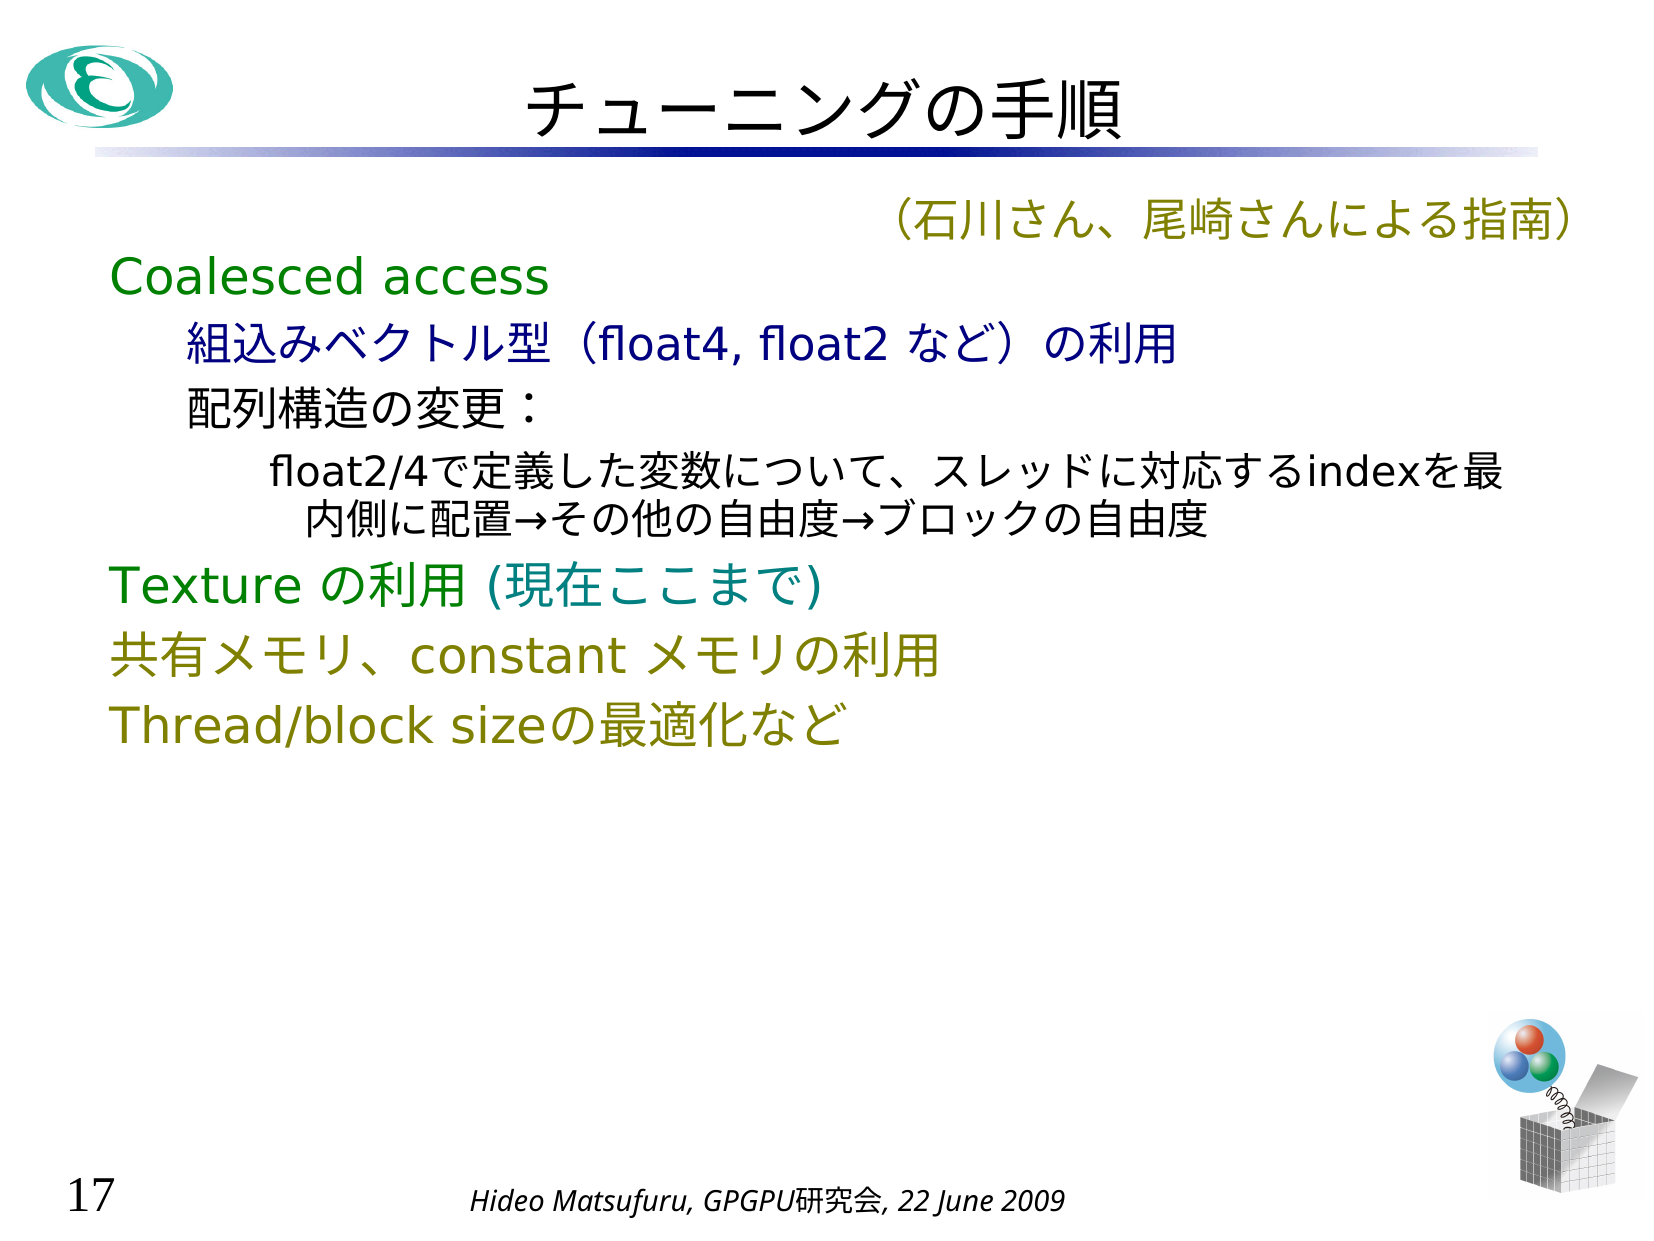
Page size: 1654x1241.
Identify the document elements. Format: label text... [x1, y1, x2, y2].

picture [1488, 1012, 1644, 1200]
text_box （石川さん、尾崎さんによる指南） [867, 183, 1601, 240]
list Coalesced access 組込みベクトル型（float4, float2 など）の利用 配列構造の変更： float2/4で定義した変数について、スレッドに対応するindexを最内側に配置→その他の自由度→ブロックの自由度 Texture の利用 (現在ここまで) 共有メモリ、constant メモリの利用 Thread/block sizeの最適化など [91, 247, 1520, 756]
picture [1447, 147, 1538, 157]
title チューニングの手順 [198, 58, 1447, 165]
picture [20, 37, 179, 136]
picture [95, 147, 198, 157]
